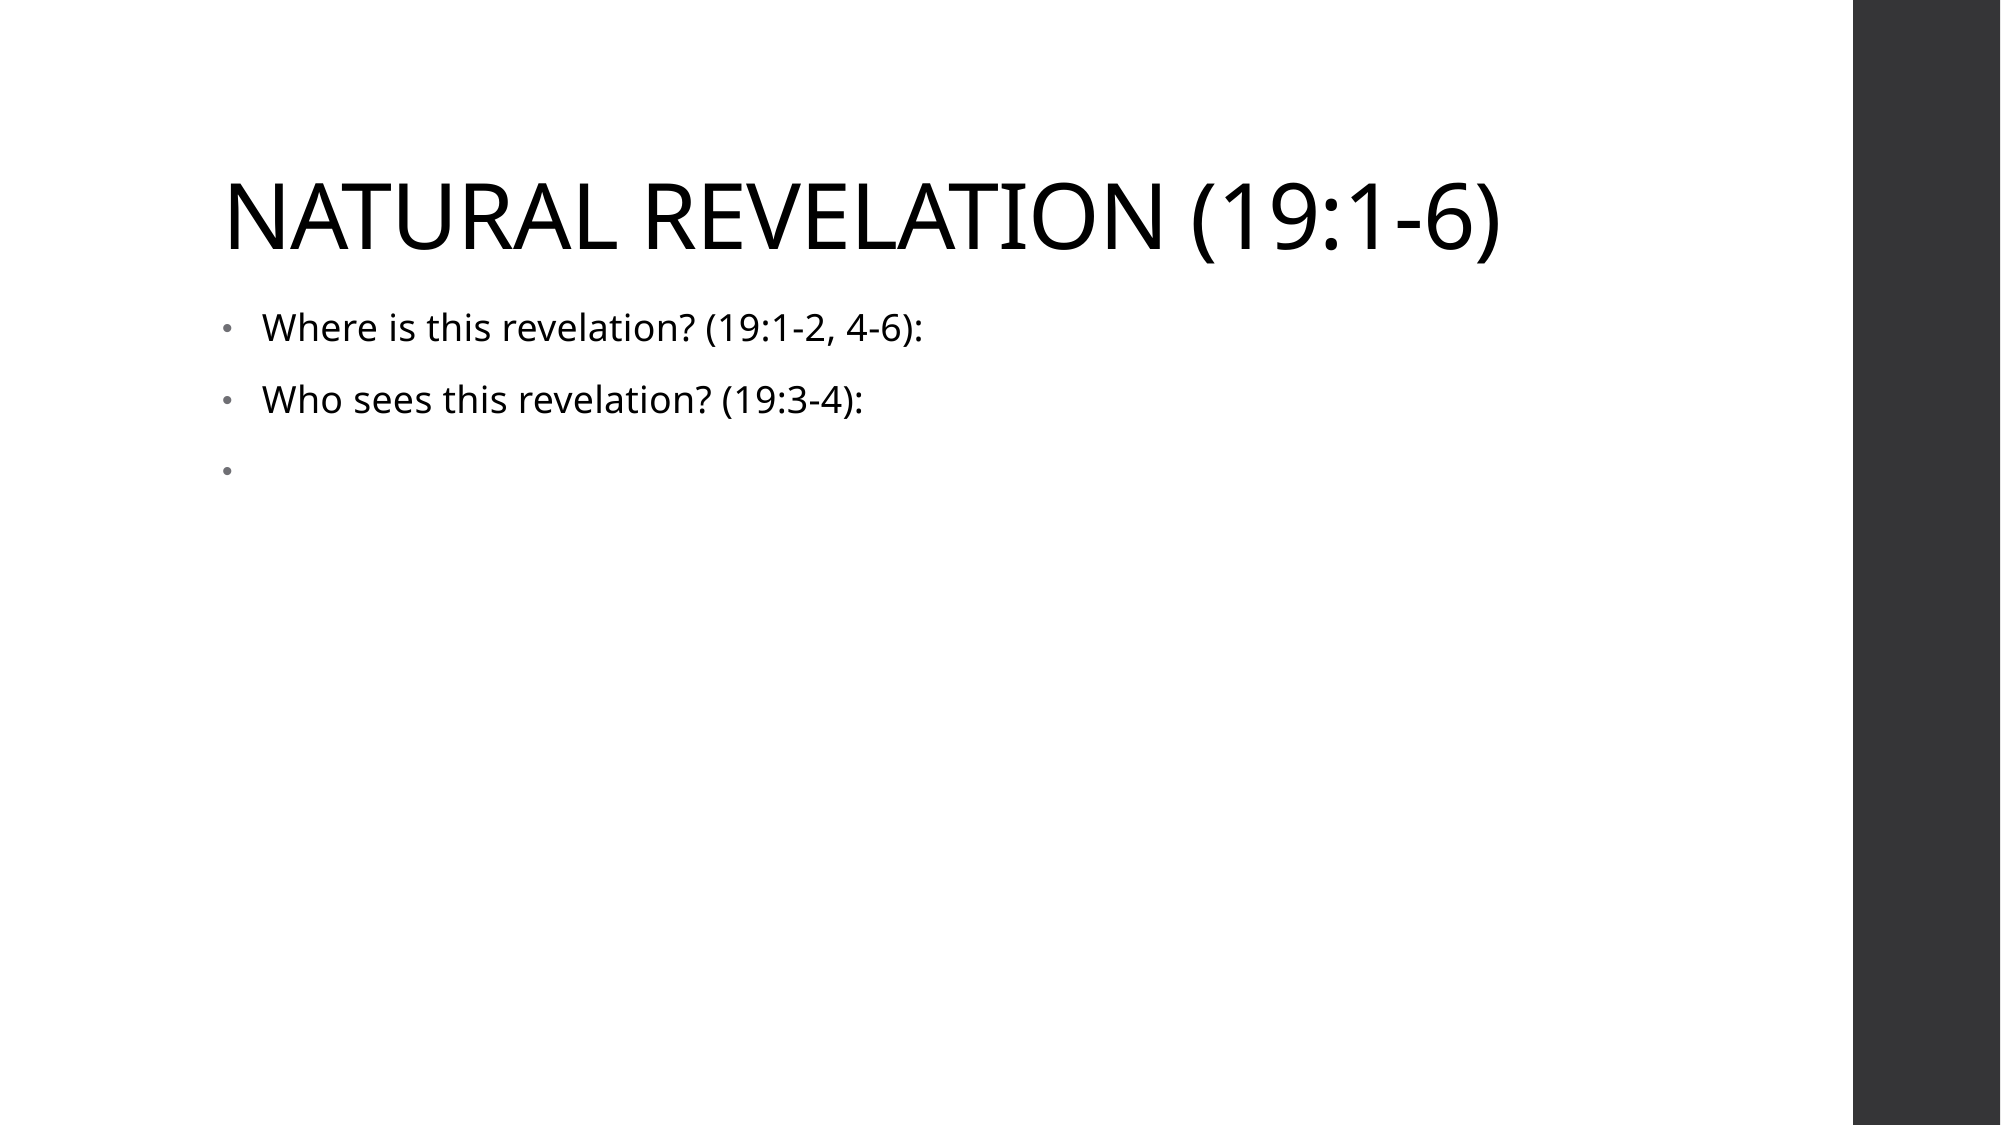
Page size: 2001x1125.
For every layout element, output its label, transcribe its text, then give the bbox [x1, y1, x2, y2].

title NATURAL REVELATION (19:1-6) [206, 60, 1797, 278]
list Where is this revelation? (19:1-2, 4-6): Who sees this revelation? (19:3-4): [206, 299, 1617, 1014]
